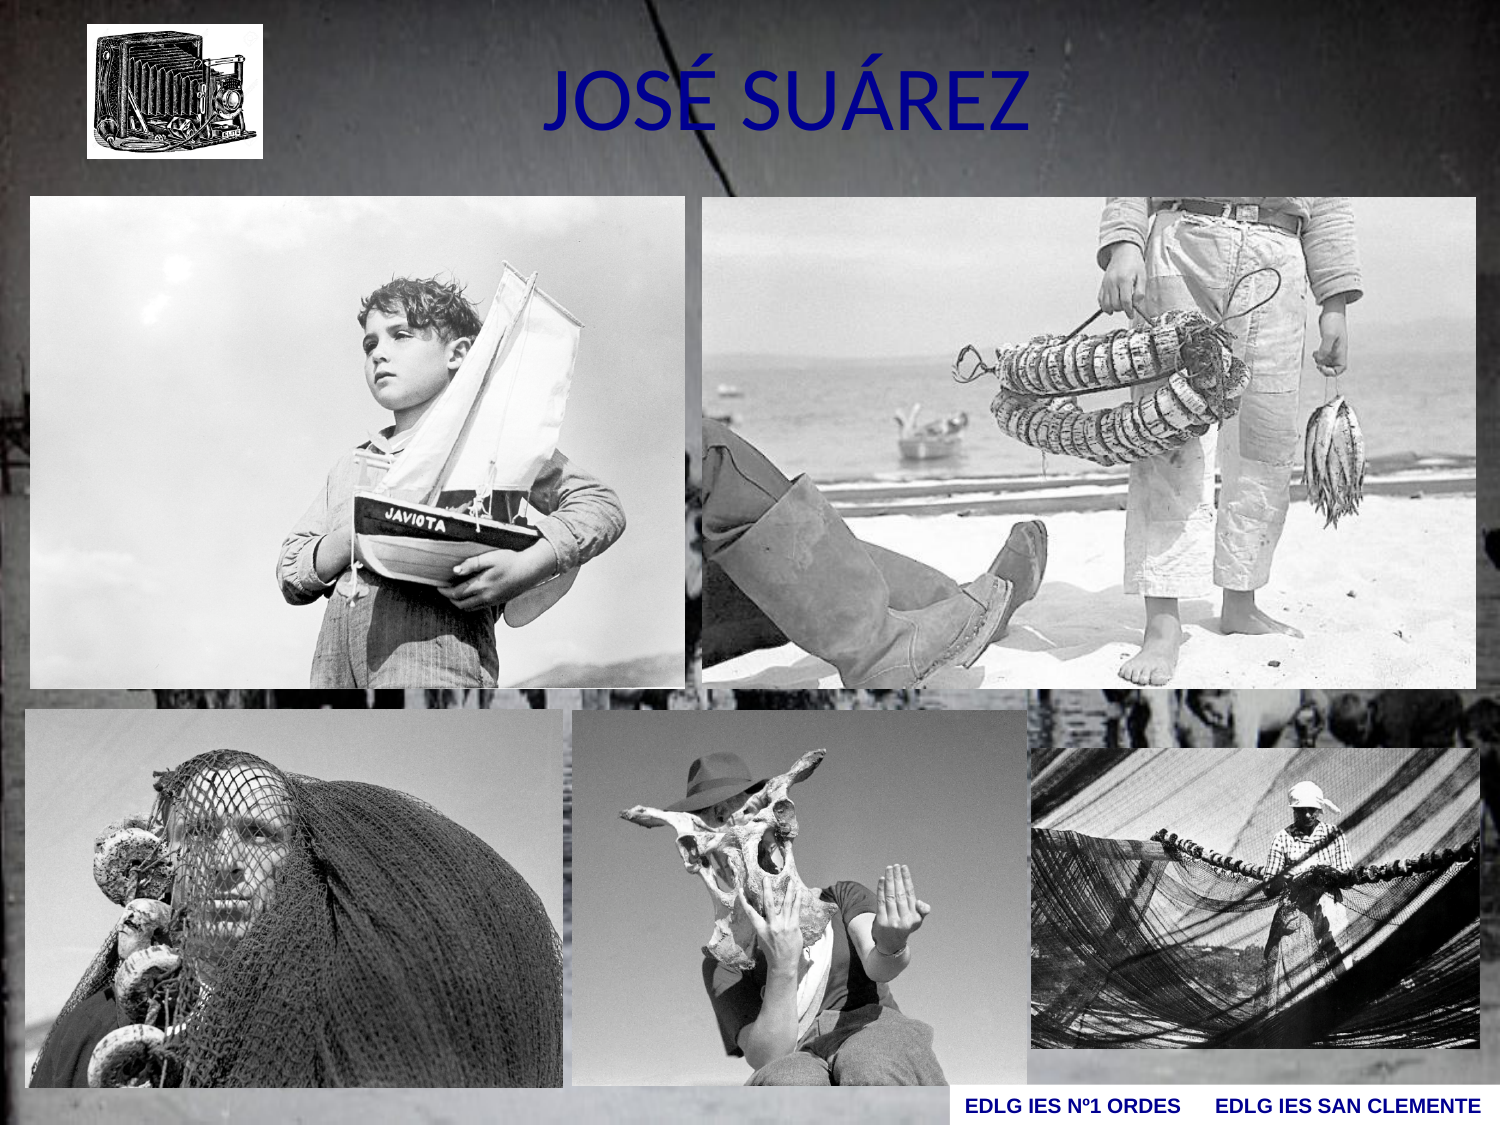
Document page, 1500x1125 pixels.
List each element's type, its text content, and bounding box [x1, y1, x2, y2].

title JOSÉ SUÁREZ [75, 0, 1500, 188]
text_box EDLG IES Nº1 ORDES EDLG IES SAN CLEMENTE [949, 1084, 1500, 1125]
picture [0, 0, 1500, 1125]
picture [87, 24, 263, 159]
